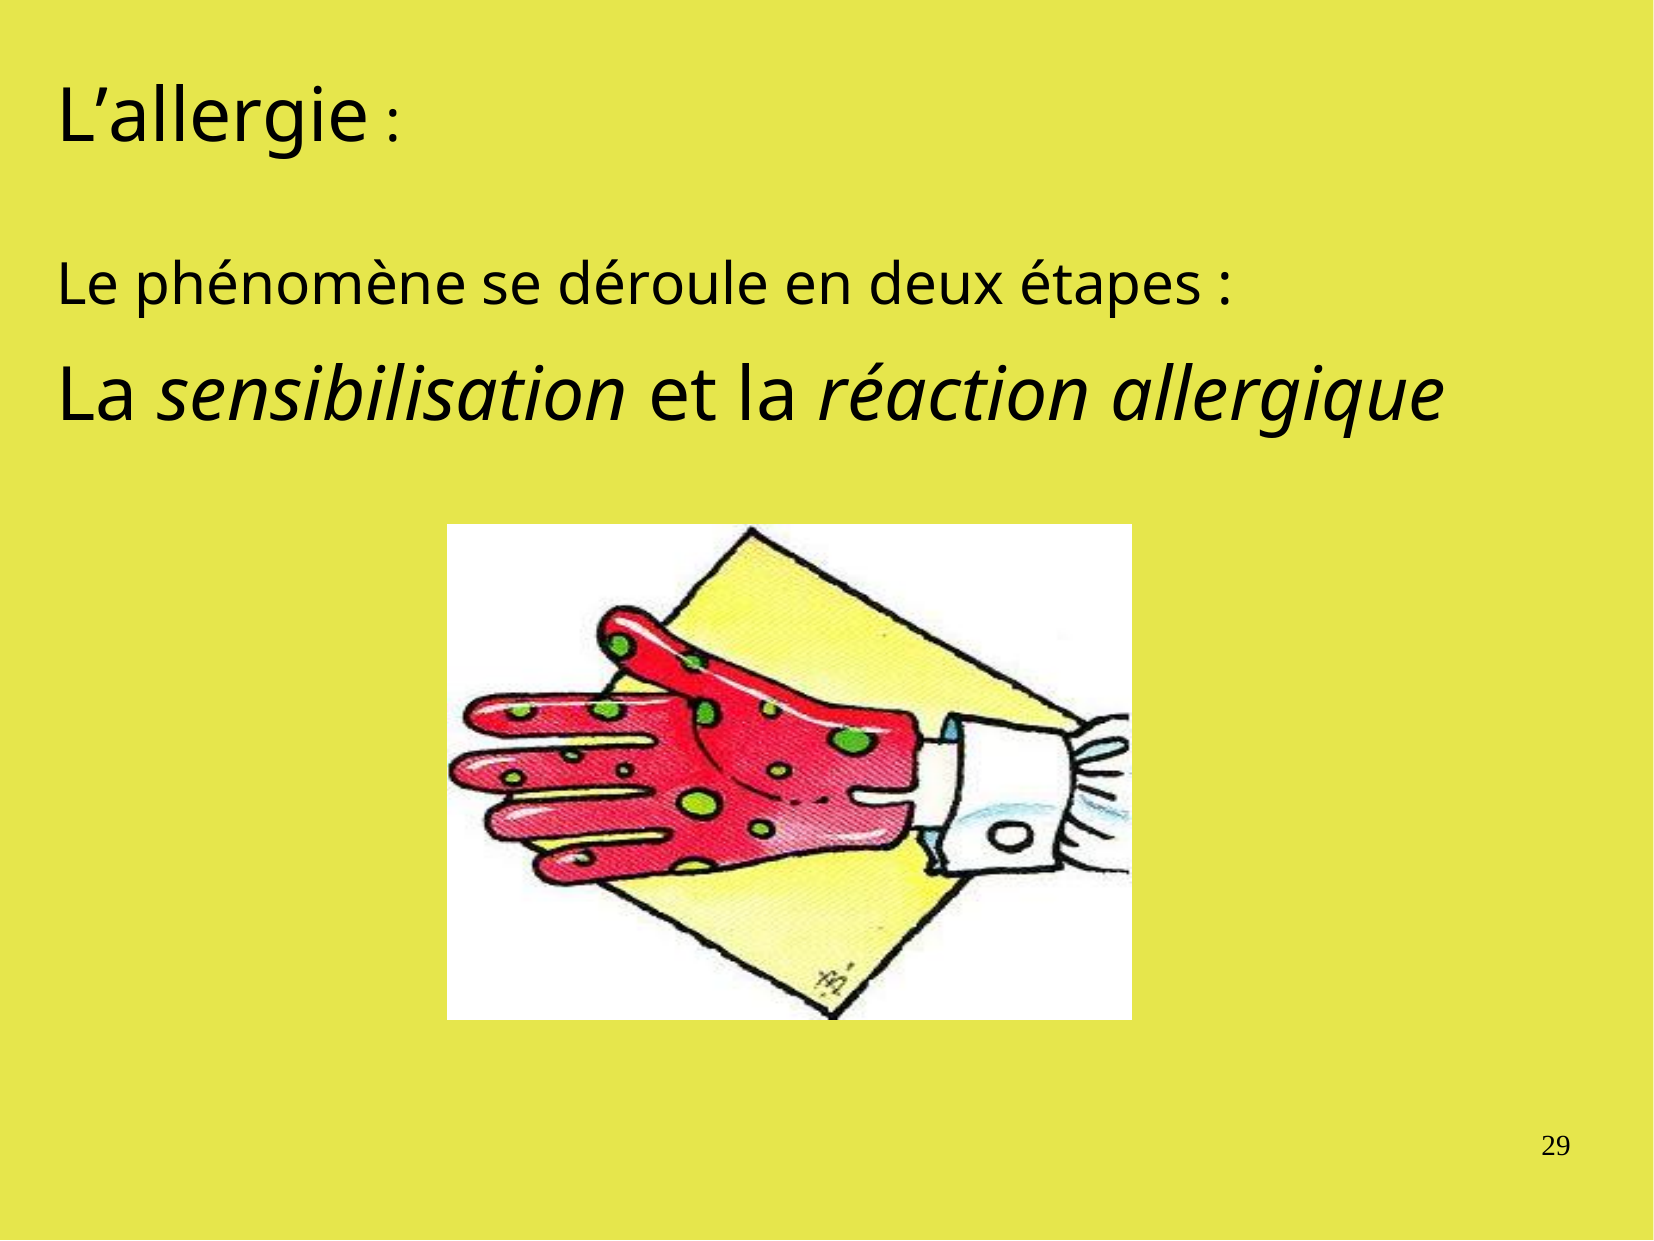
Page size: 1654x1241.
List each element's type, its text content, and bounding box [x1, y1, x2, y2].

picture [447, 524, 1132, 1020]
text_box L’allergie : Le phénomène se déroule en deux étapes : La sensibilisation et la réaction allergique [56, 60, 1567, 1241]
